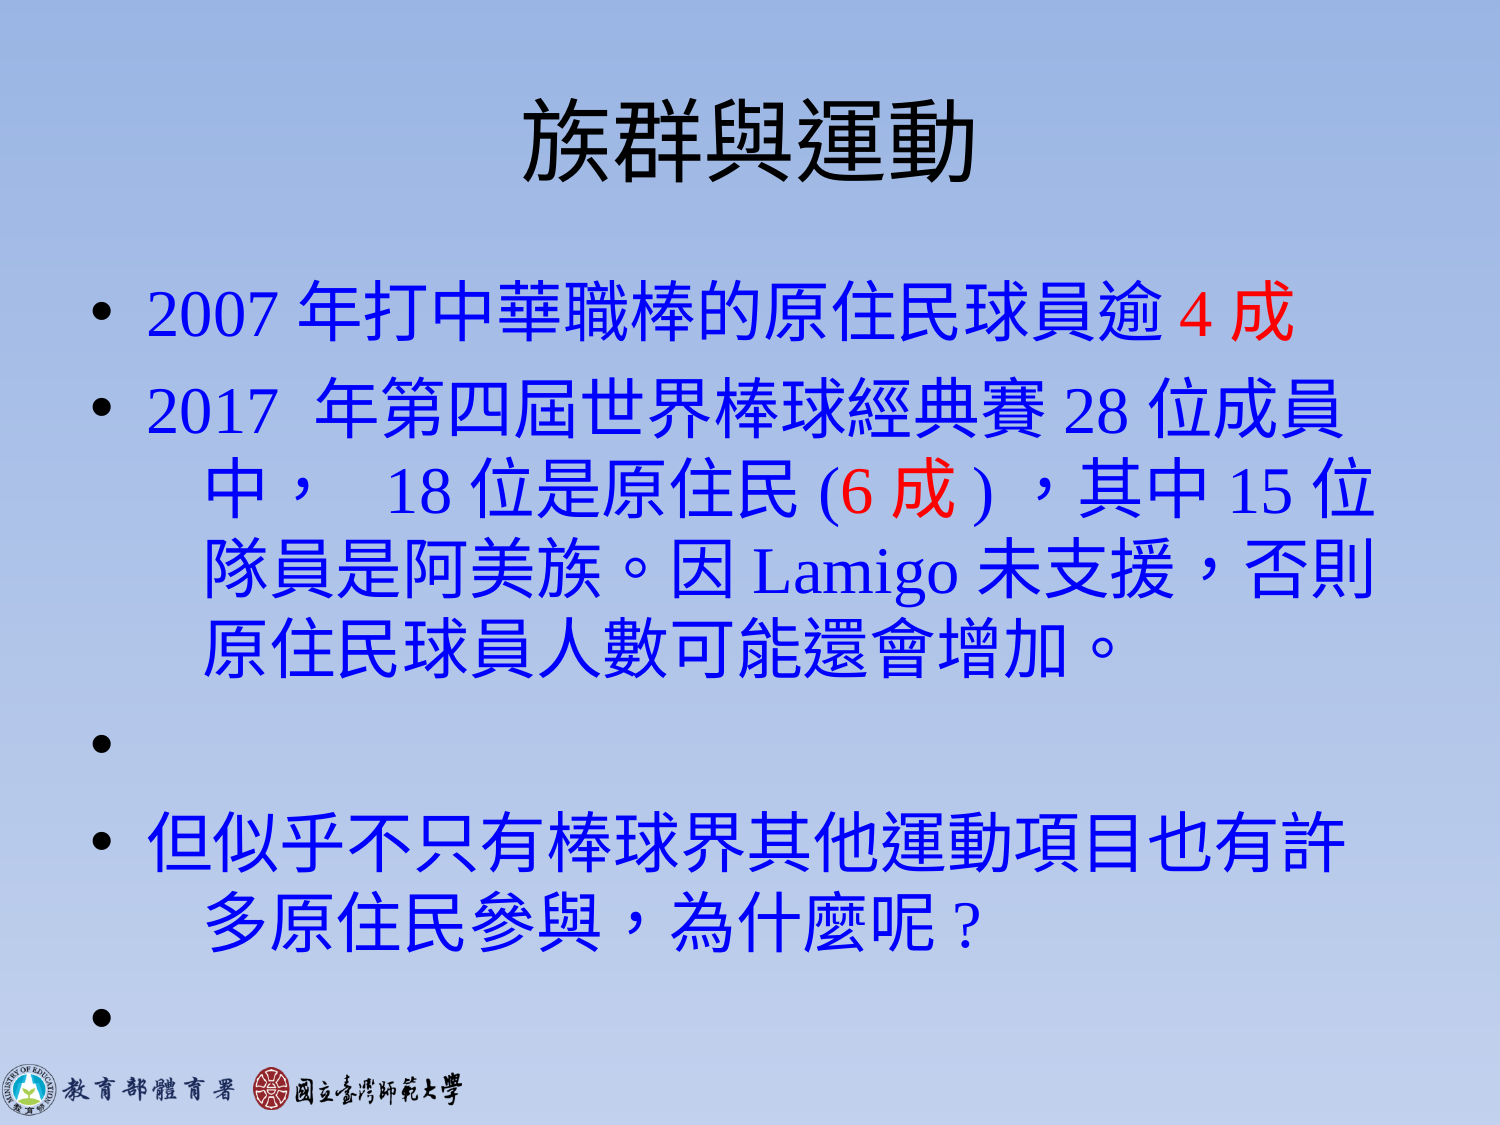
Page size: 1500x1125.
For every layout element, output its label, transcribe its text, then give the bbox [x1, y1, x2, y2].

title 族群與運動 [75, 45, 1426, 233]
list 2007年打中華職棒的原住民球員逾4成 2017 年第四屆世界棒球經典賽28位成員中， 18位是原住民(6成)，其中15位隊員是阿美族。因Lamigo未支援，否則原住民球員人數可能還會增加。 但似乎不只有棒球界其他運動項目也有許多原住民參與，為什麼呢? [75, 262, 1426, 1005]
